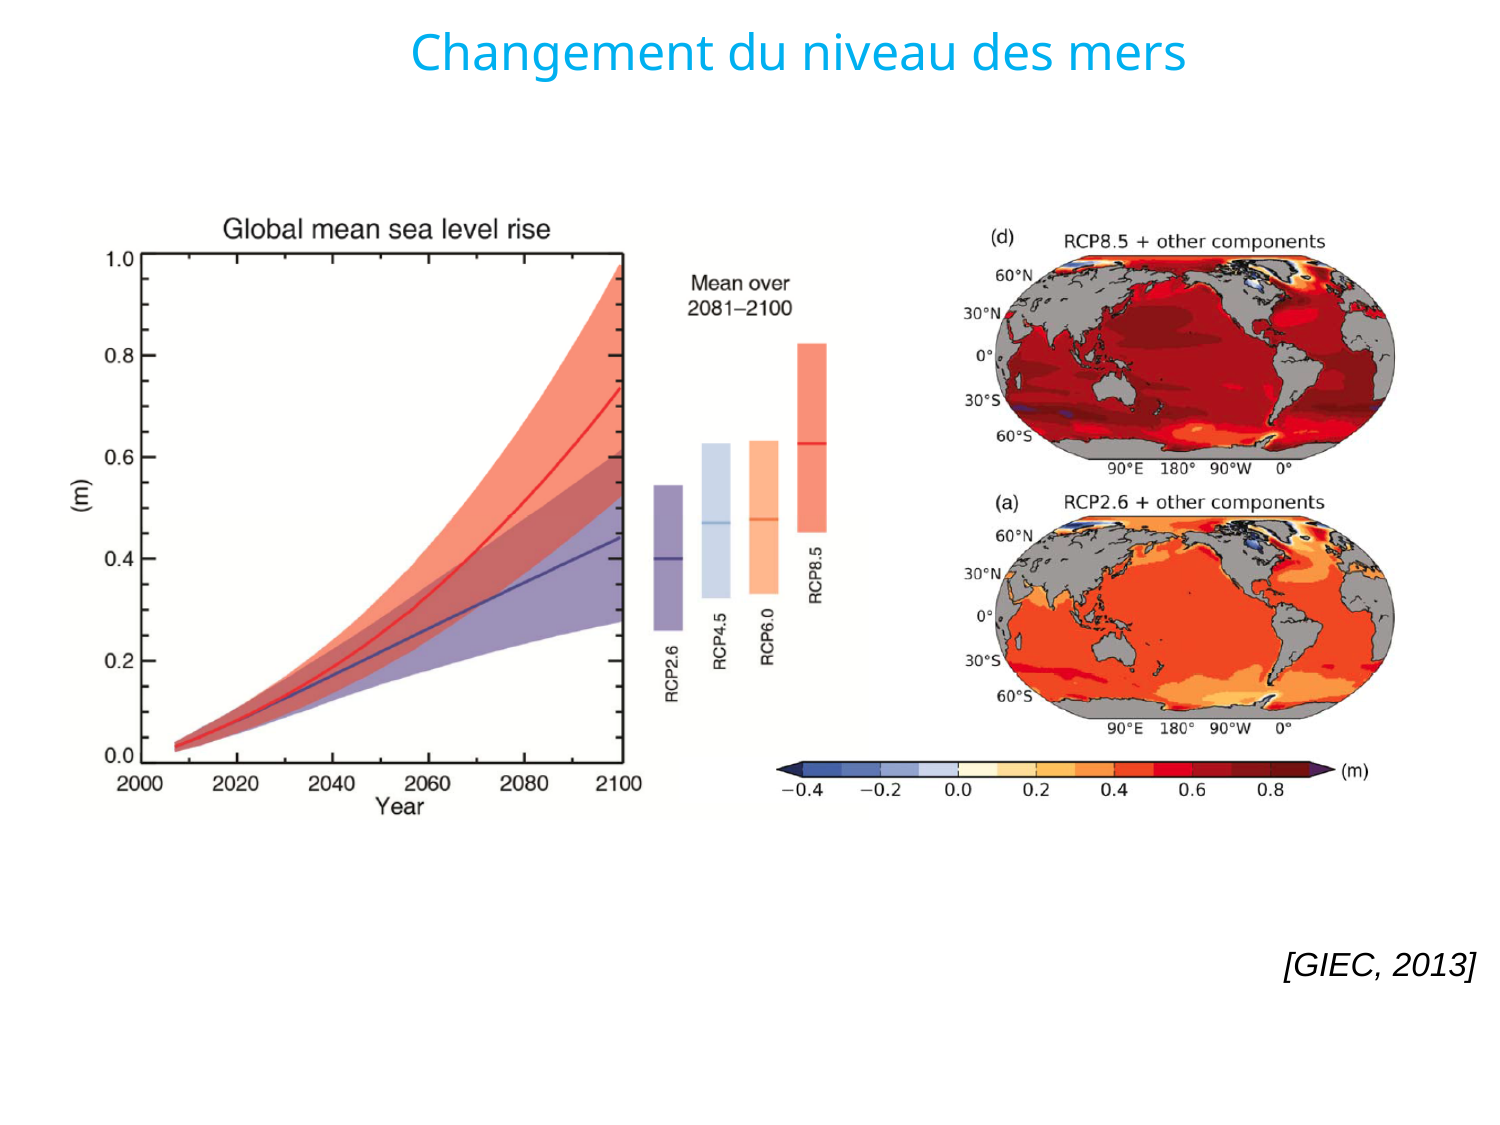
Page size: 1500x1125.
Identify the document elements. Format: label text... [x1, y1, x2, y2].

picture [962, 485, 1398, 739]
picture [962, 225, 1409, 478]
text_box [GIEC, 2013] [1269, 935, 1500, 991]
picture [17, 202, 1500, 855]
text_box Changement du niveau des mers [155, 13, 1443, 89]
